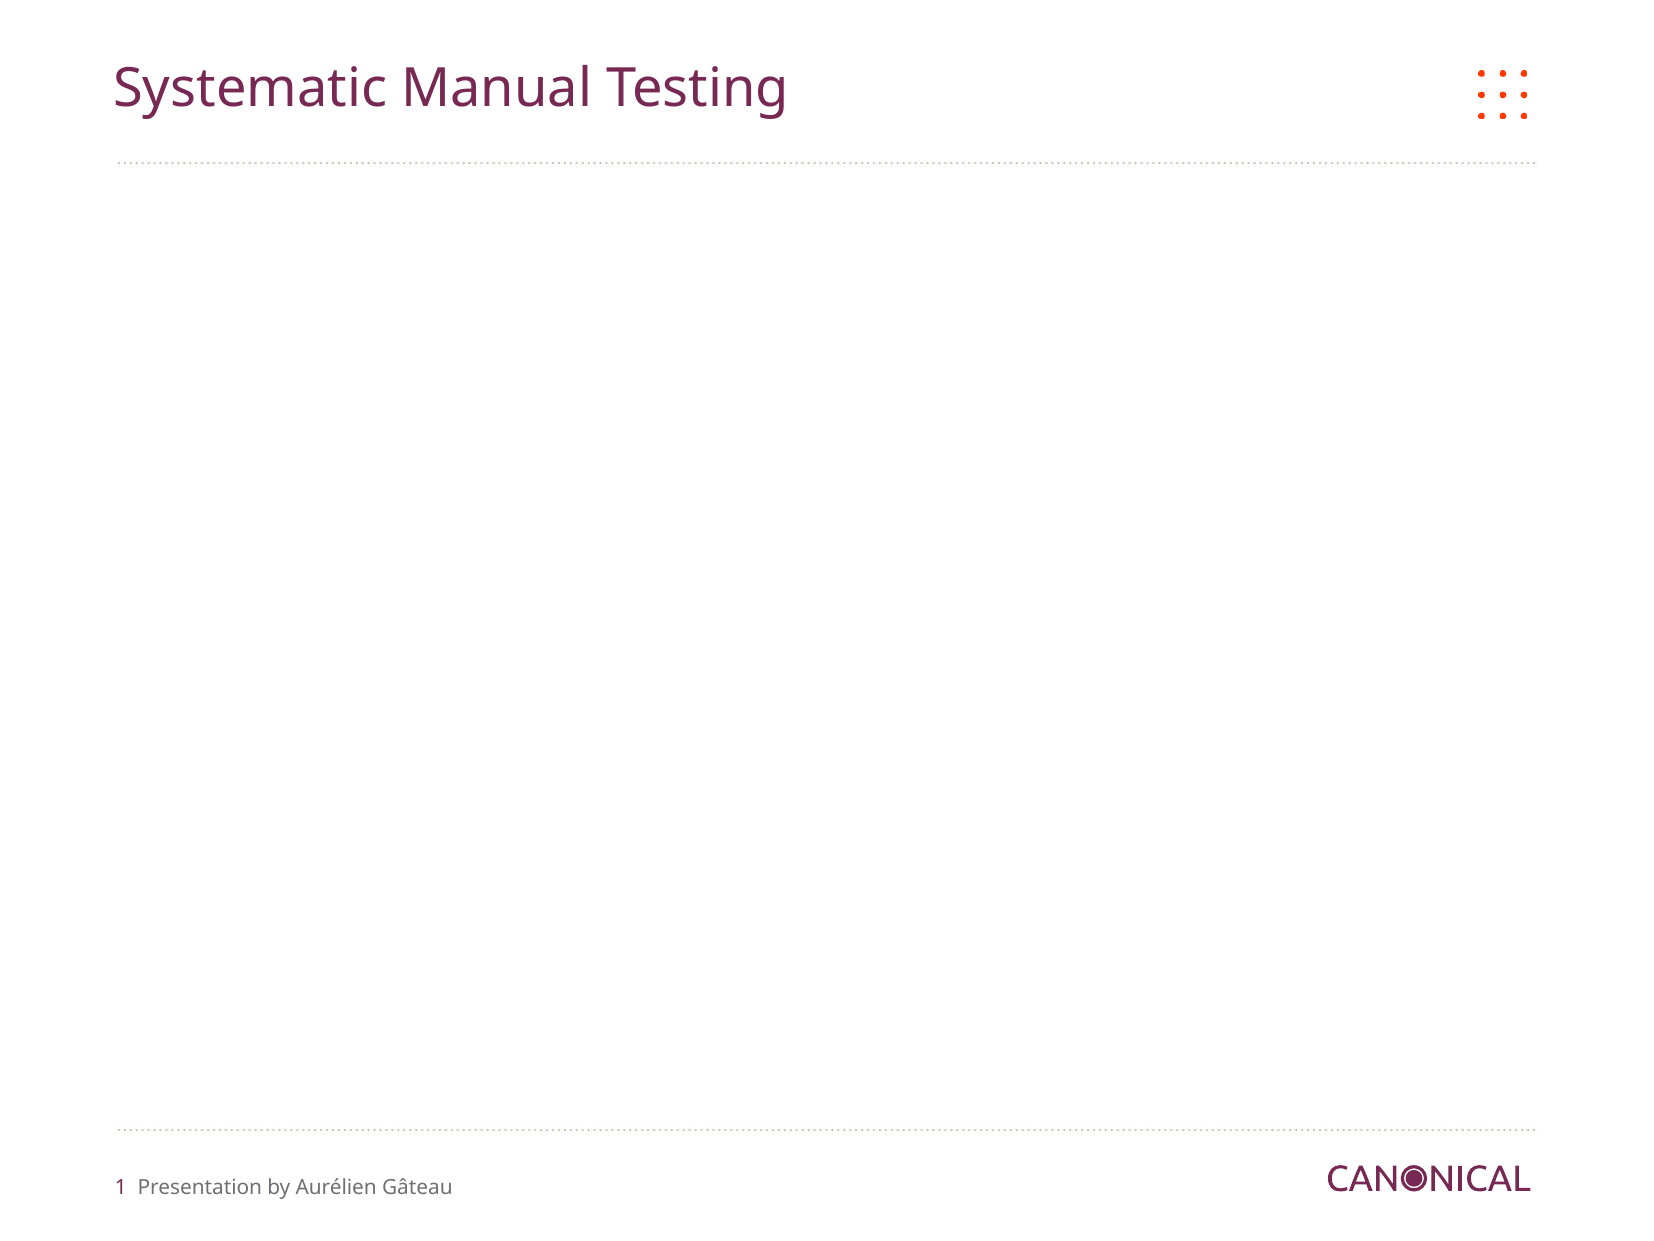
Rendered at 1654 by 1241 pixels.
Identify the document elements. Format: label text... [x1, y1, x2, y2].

picture [116, 160, 1539, 168]
title Systematic Manual Testing [113, 64, 1382, 107]
picture [1478, 70, 1527, 119]
picture [116, 1128, 1539, 1135]
